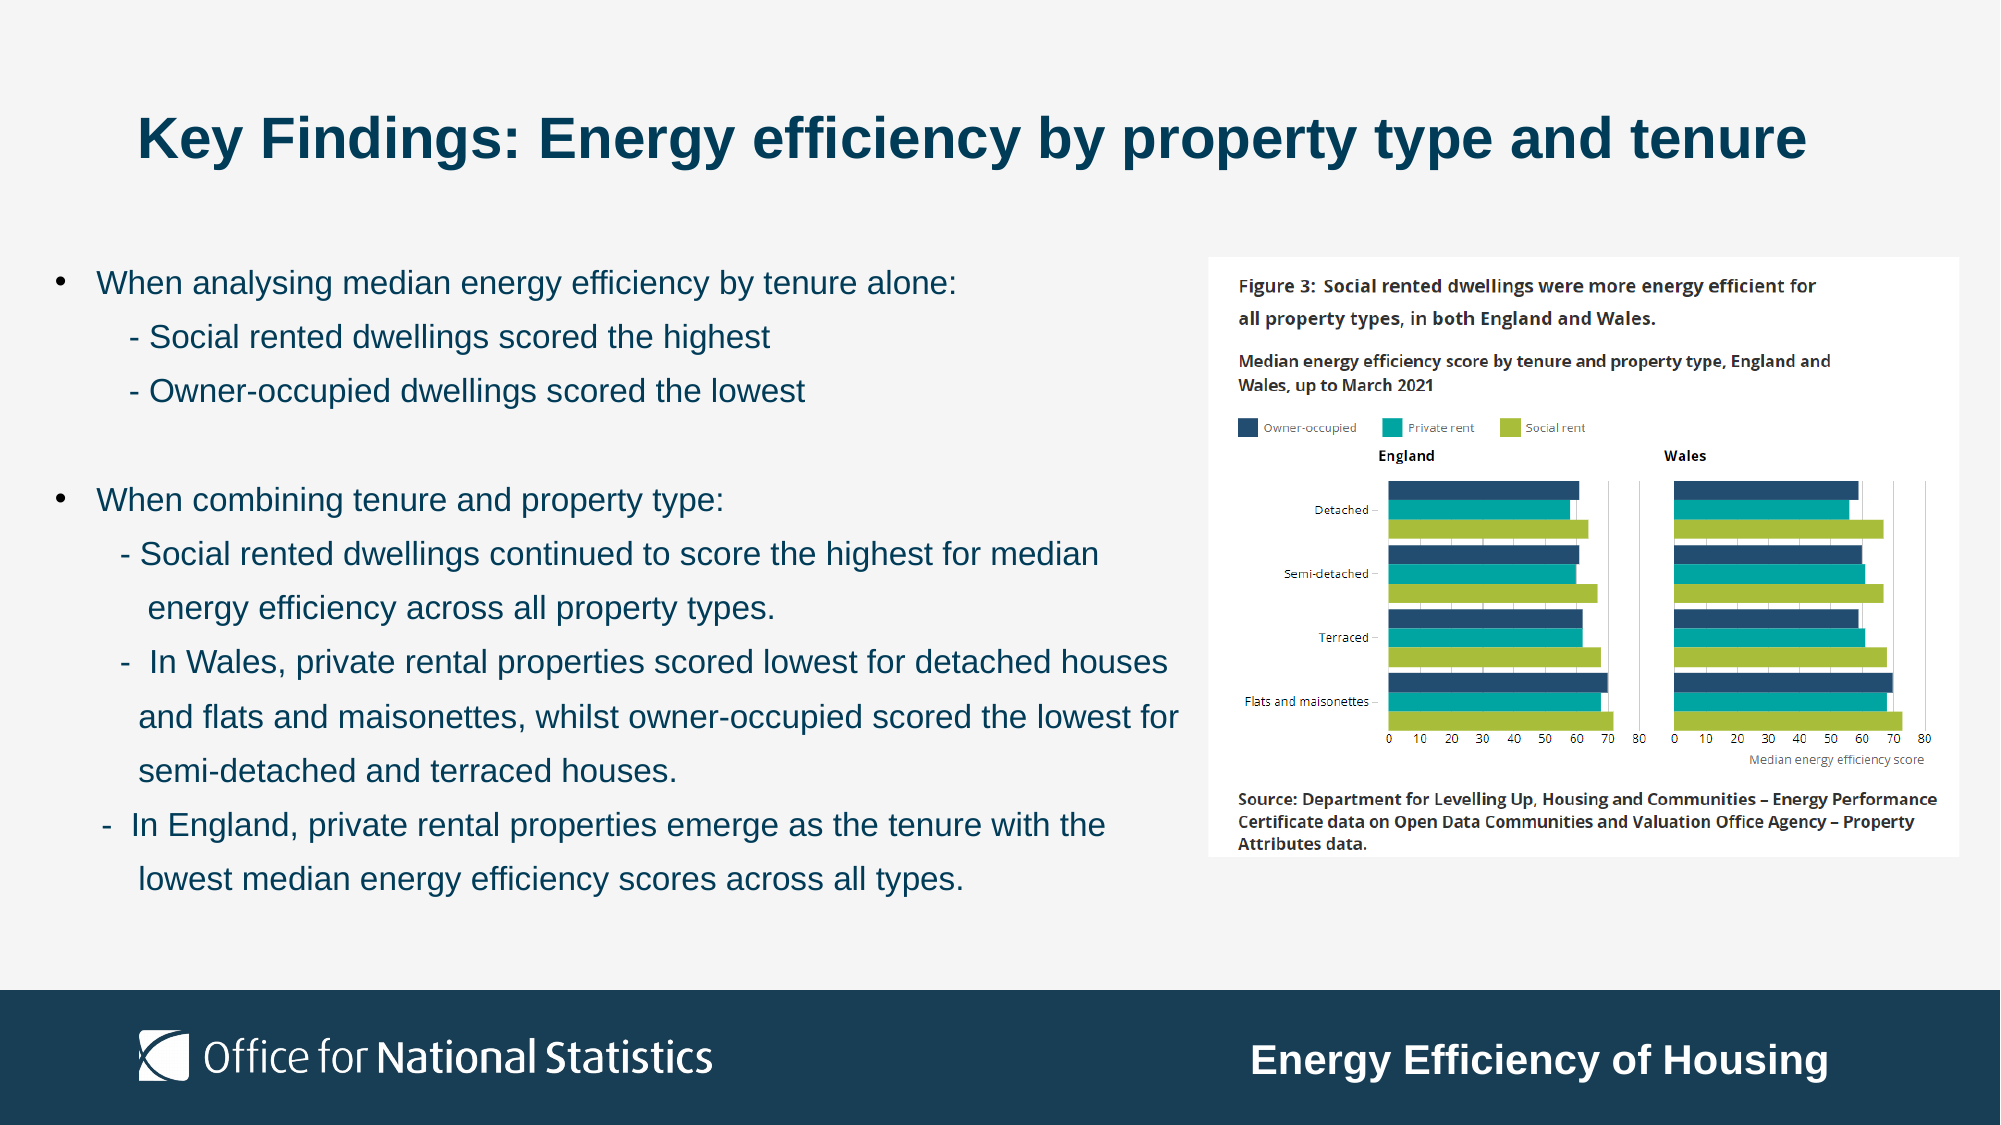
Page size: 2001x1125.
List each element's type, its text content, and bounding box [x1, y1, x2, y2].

title Key Findings: Energy efficiency by property type and tenure [137, 105, 1863, 280]
text_box Energy Efficiency of Housing [1235, 1025, 1866, 1086]
list When analysing median energy efficiency by tenure alone: - Social rented dwellings scored the highest - Owner-occupied dwellings scored the lowest When combining tenure and property type: - Social rented dwellings continued to score the highest for median energy efficiency across all property types. - In Wales, private rental properties scored lowest for detached houses and flats and maisonettes, whilst owner-occupied scored the lowest for semi-detached and terraced houses. - In England, private rental properties emerge as the tenure with the lowest median energy efficiency scores across all types. [55, 257, 1199, 958]
picture [1208, 257, 1960, 857]
